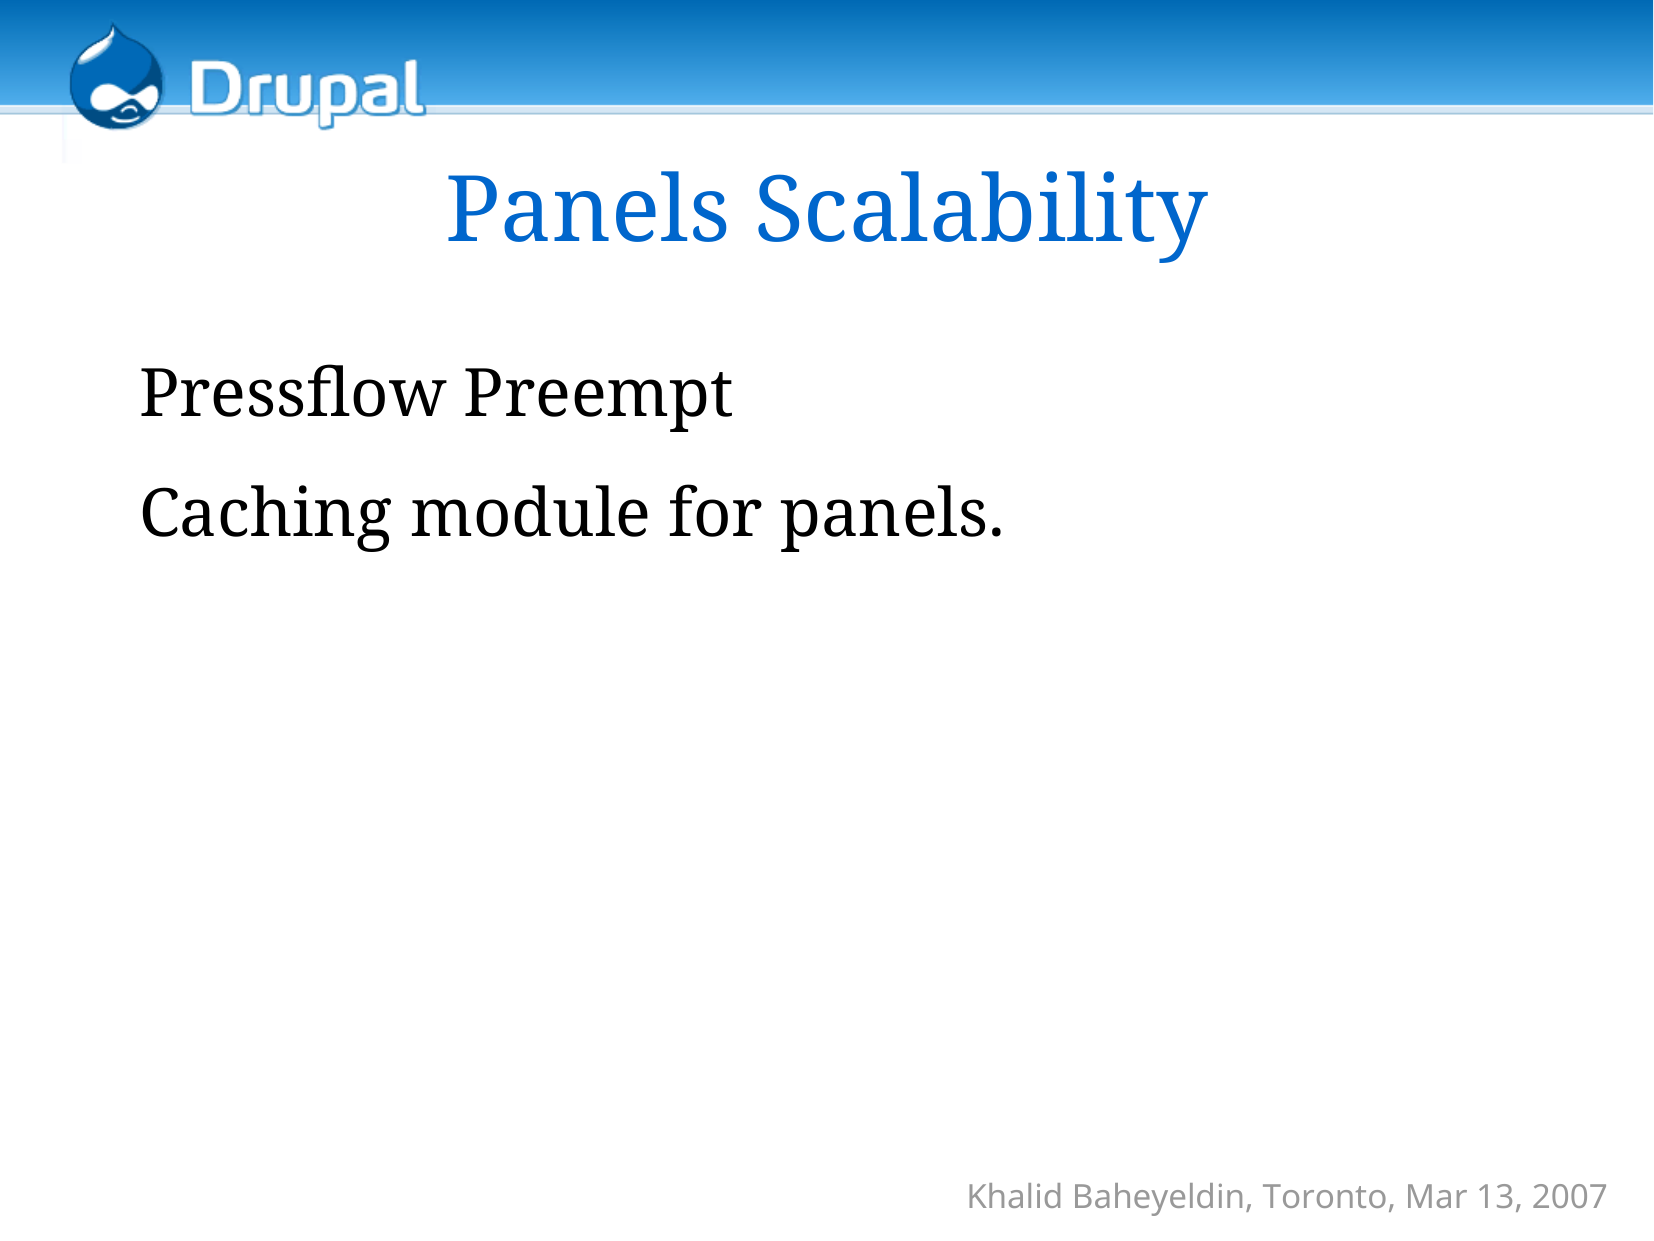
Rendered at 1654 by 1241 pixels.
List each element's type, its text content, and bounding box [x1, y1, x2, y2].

picture [0, 0, 1654, 1241]
list Pressflow Preempt Caching module for panels. [121, 344, 1533, 1127]
title Panels Scalability [121, 102, 1533, 311]
